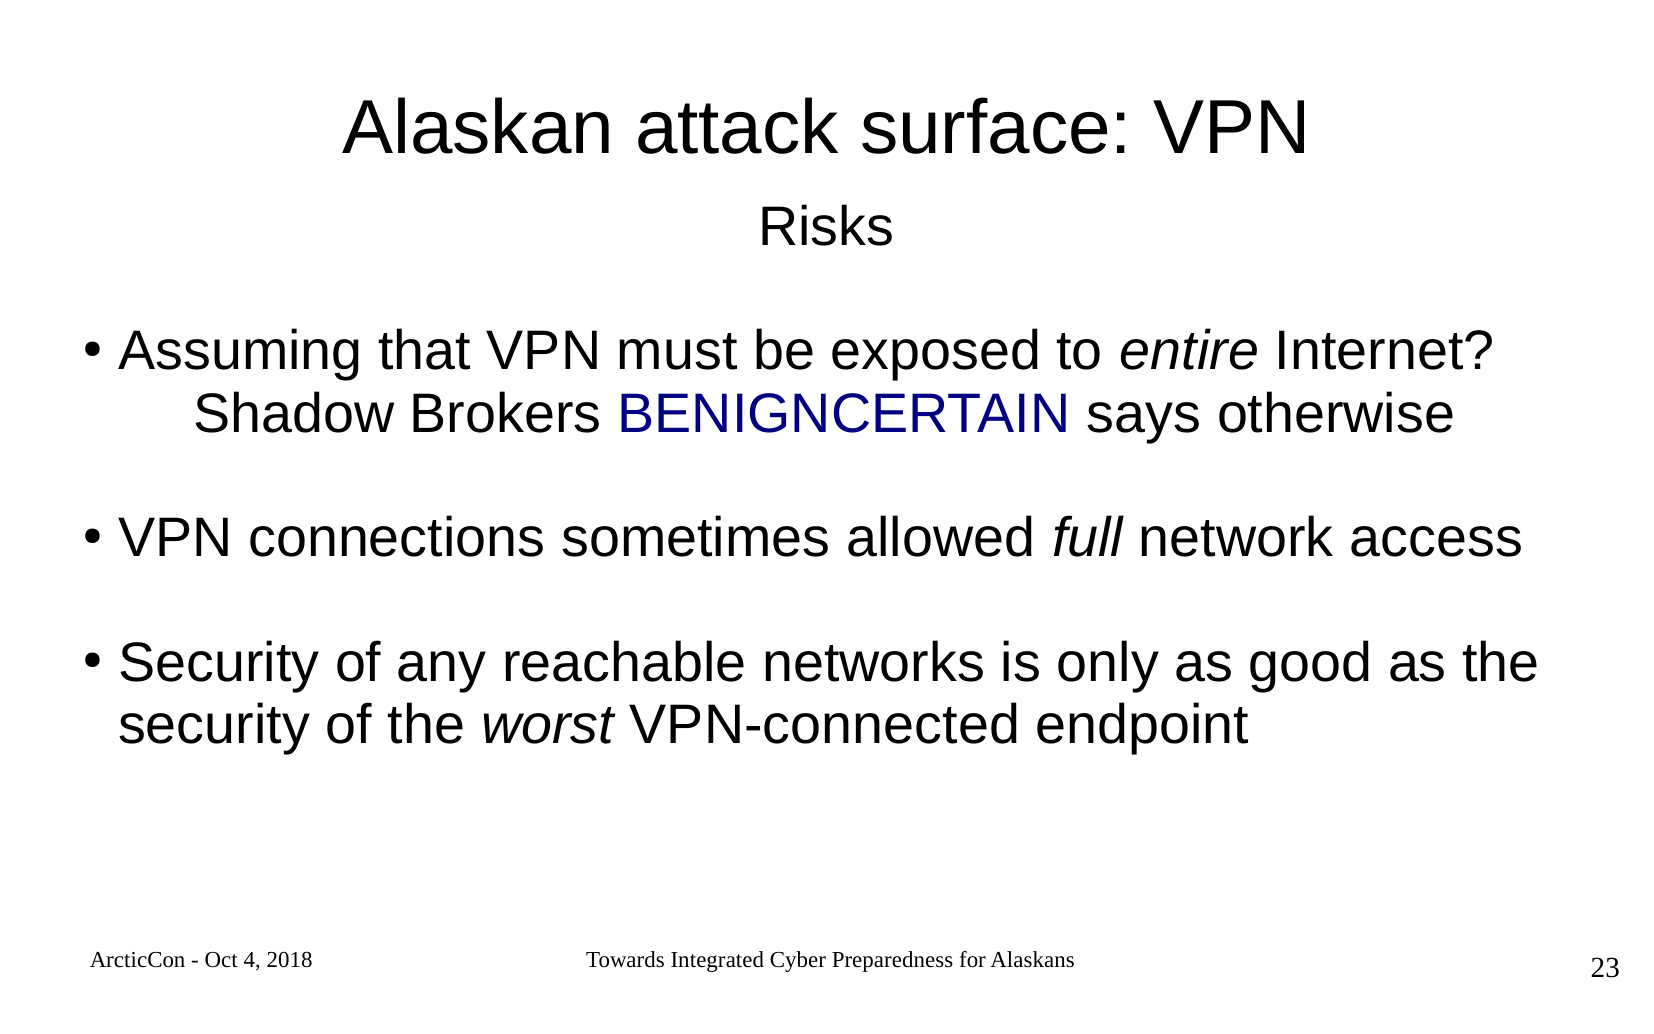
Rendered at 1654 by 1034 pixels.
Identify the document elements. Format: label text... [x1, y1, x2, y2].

subtitle Risks Assuming that VPN must be exposed to entire Internet? Shadow Brokers BENIGNCERTAIN says otherwise VPN connections sometimes allowed full network access Security of any reachable networks is only as good as the security of the worst VPN-connected endpoint [82, 195, 1571, 986]
text_box <number> [1560, 951, 1621, 1023]
title Alaskan attack surface: VPN [82, 41, 1571, 195]
